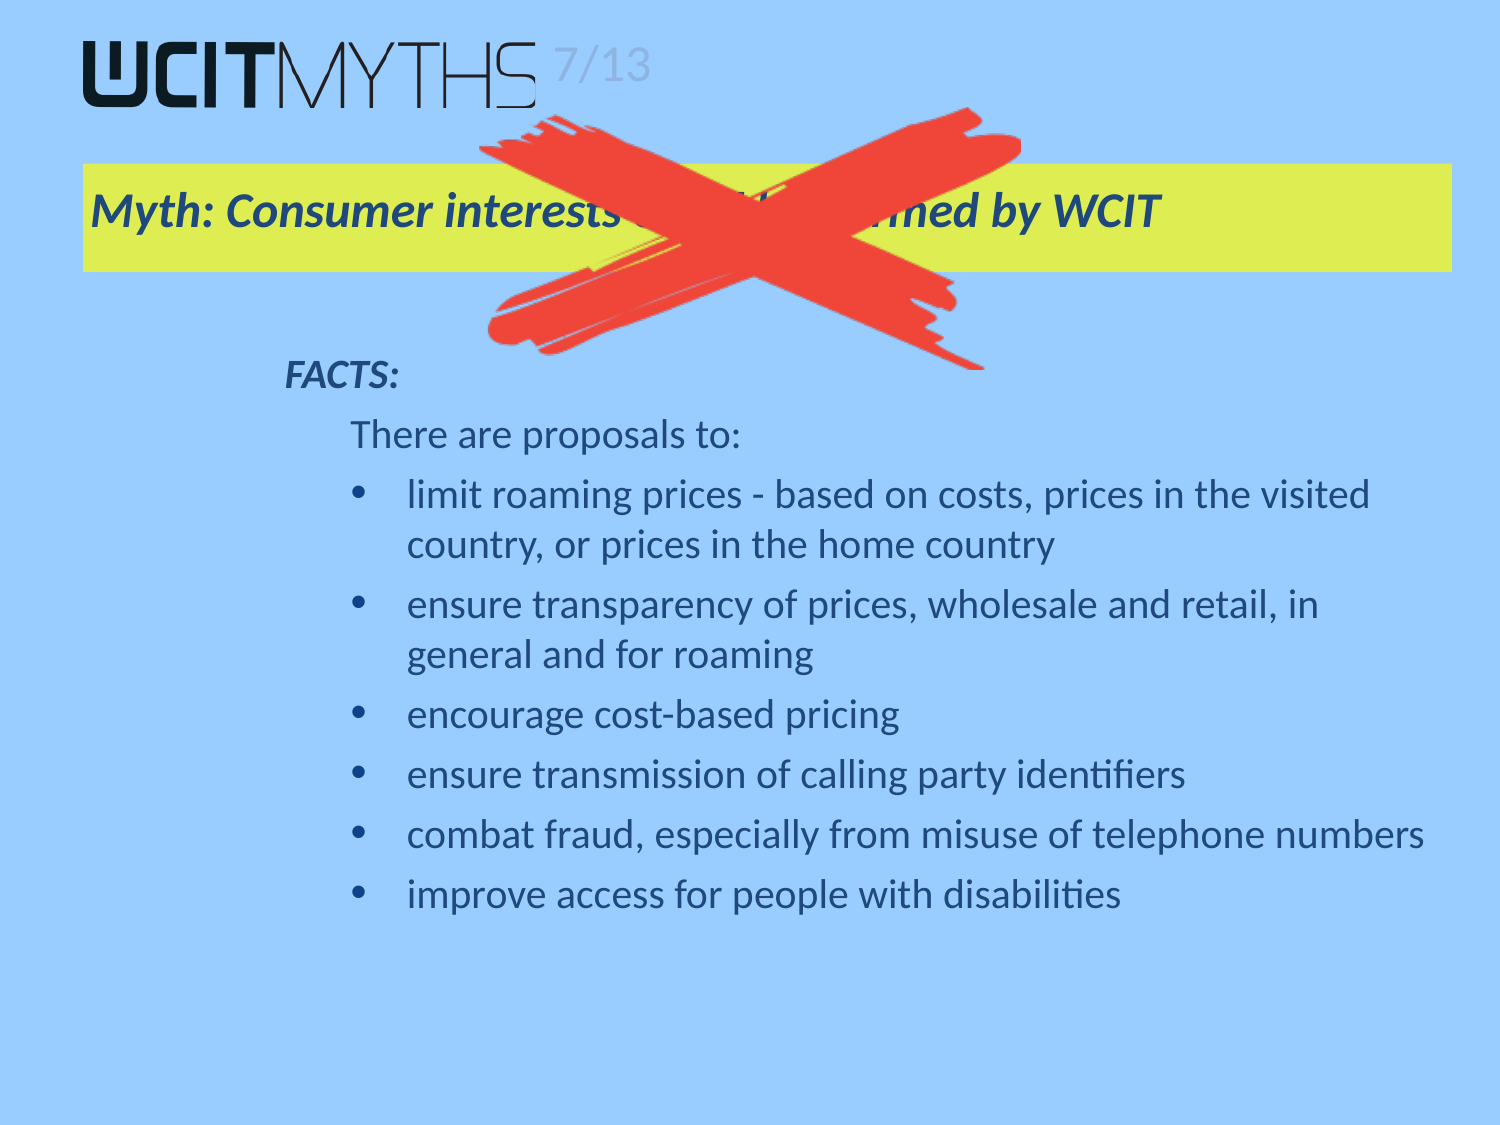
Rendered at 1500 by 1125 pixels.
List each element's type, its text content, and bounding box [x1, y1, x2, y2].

text_box [83, 163, 479, 169]
text_box FACTS: There are proposals to: limit roaming prices - based on costs, prices in the visited country, or prices in the home country ensure transparency of prices, wholesale and retail, in general and for roaming encourage cost-based pricing ensure transmission of calling party identifiers combat fraud, especially from misuse of telephone numbers improve access for people with disabilities [269, 338, 1452, 1048]
text_box 7/13 [526, 26, 667, 88]
picture [83, 41, 1021, 370]
text_box Myth: Consumer interests could be harmed by WCIT [1021, 169, 1452, 317]
text_box [1021, 163, 1452, 169]
text_box Myth: Consumer interests could be harmed by WCIT [75, 169, 479, 317]
